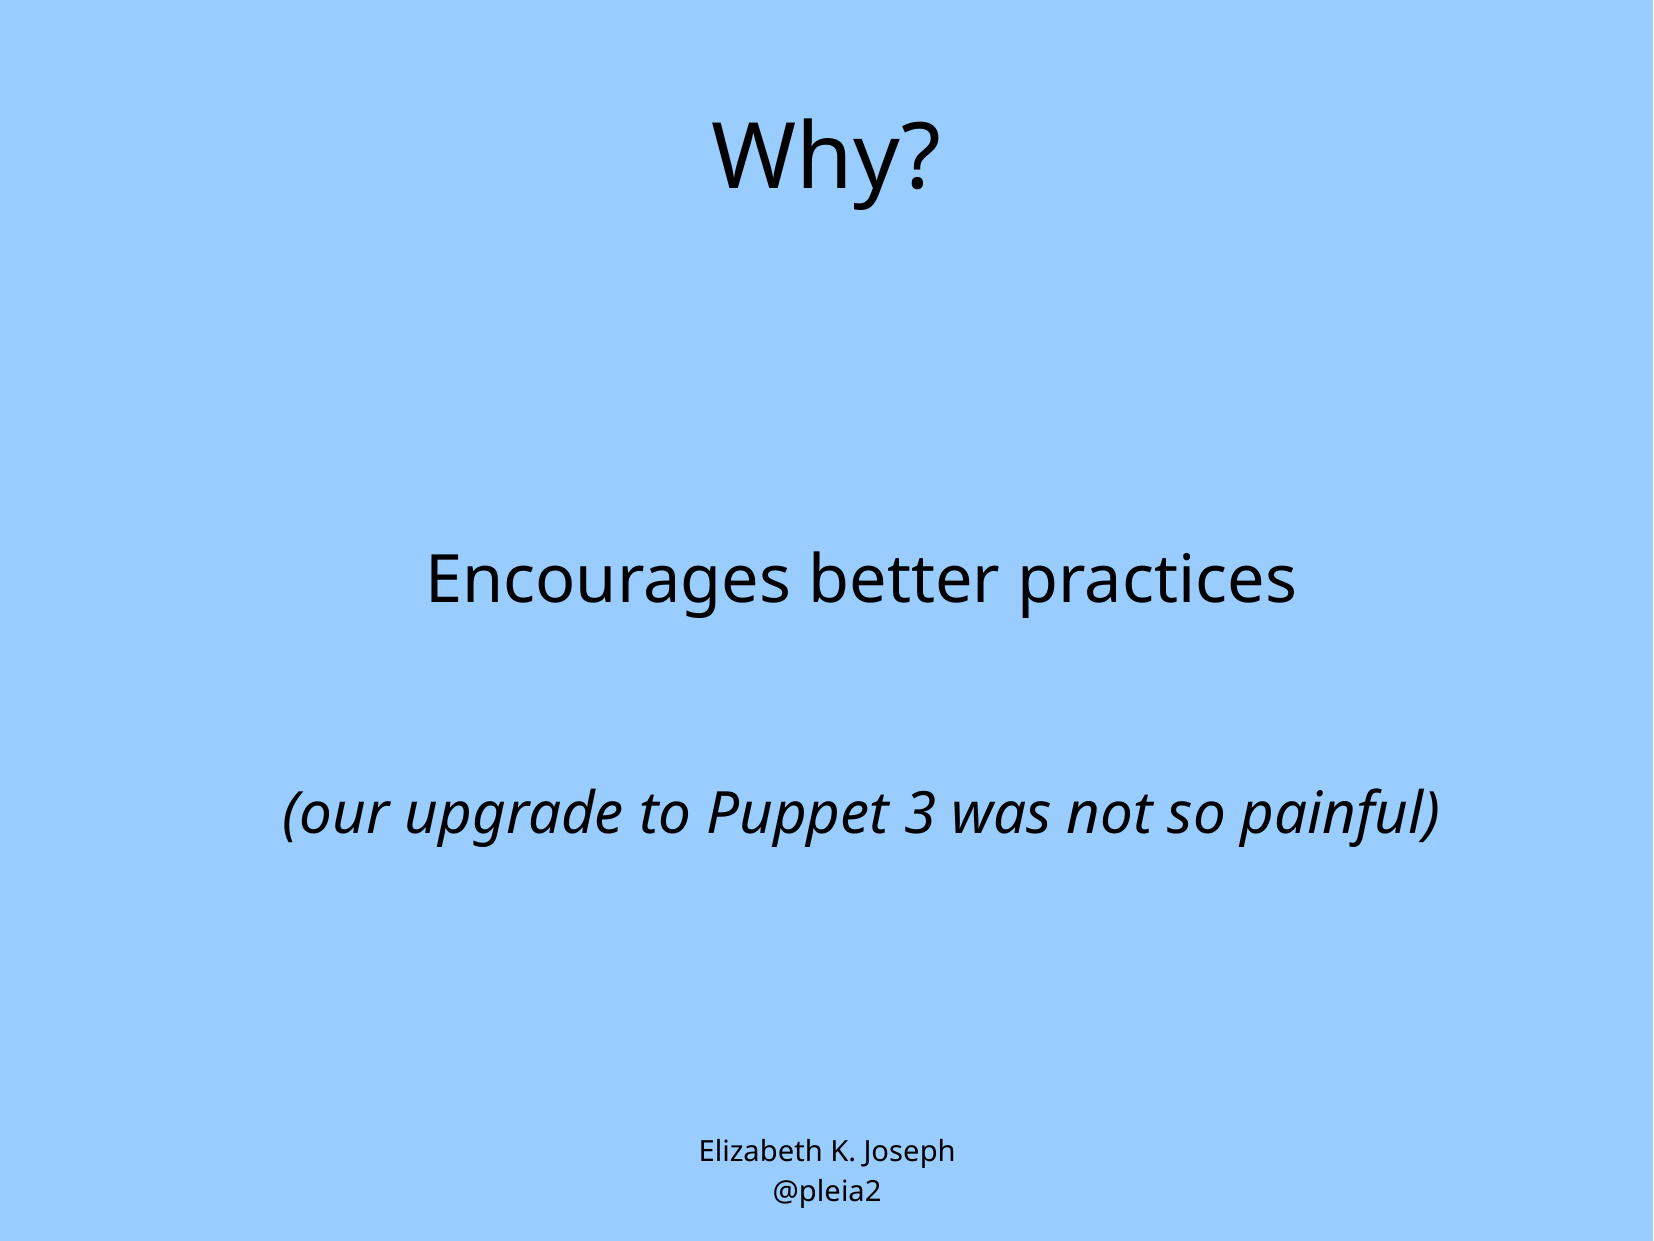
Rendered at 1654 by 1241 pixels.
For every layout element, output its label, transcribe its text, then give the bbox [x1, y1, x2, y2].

list Encourages better practices (our upgrade to Puppet 3 was not so painful) [82, 290, 1571, 1010]
title Why? [82, 49, 1571, 257]
